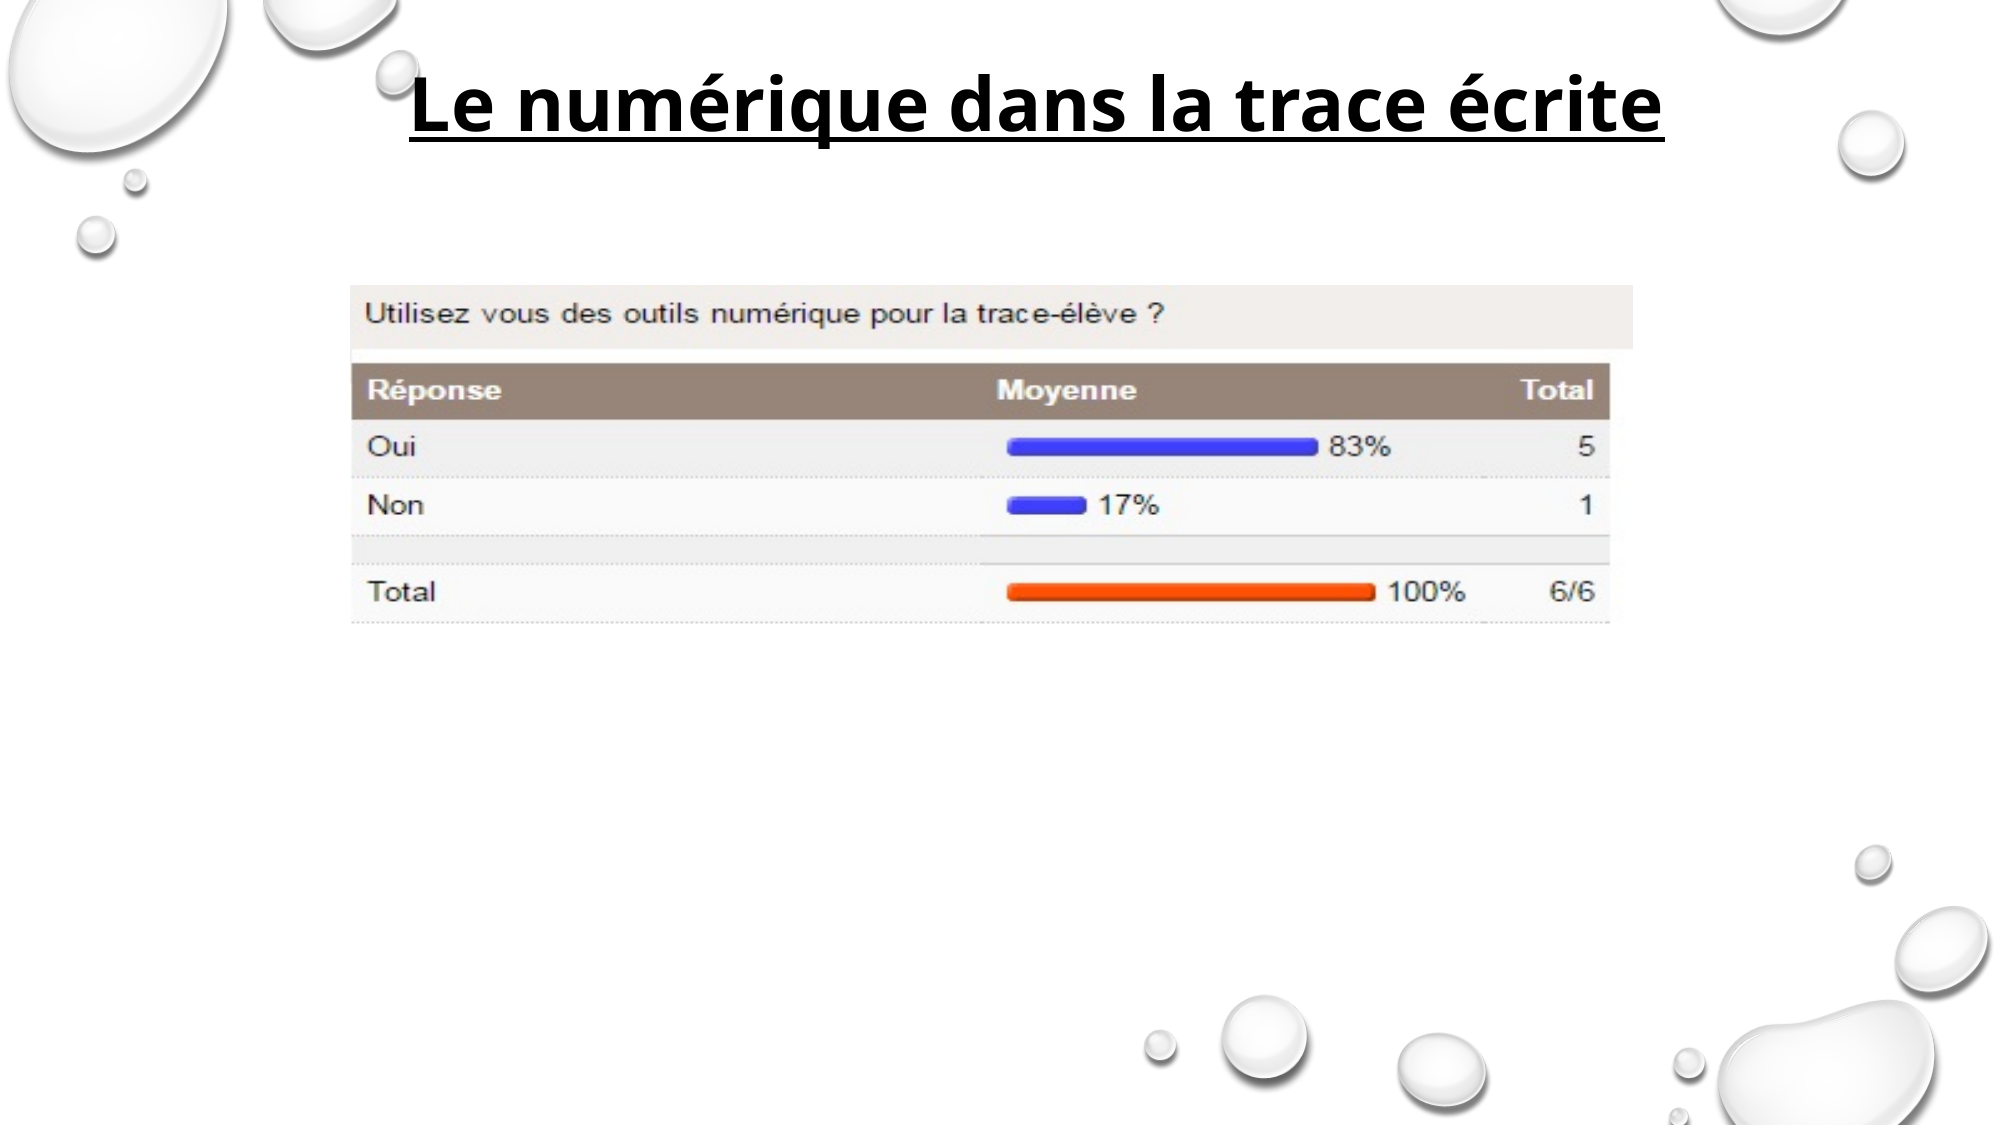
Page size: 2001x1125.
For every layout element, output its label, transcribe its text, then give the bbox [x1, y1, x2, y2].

picture [0, 0, 2000, 1125]
text_box Le numérique dans la trace écrite [394, 48, 1699, 154]
